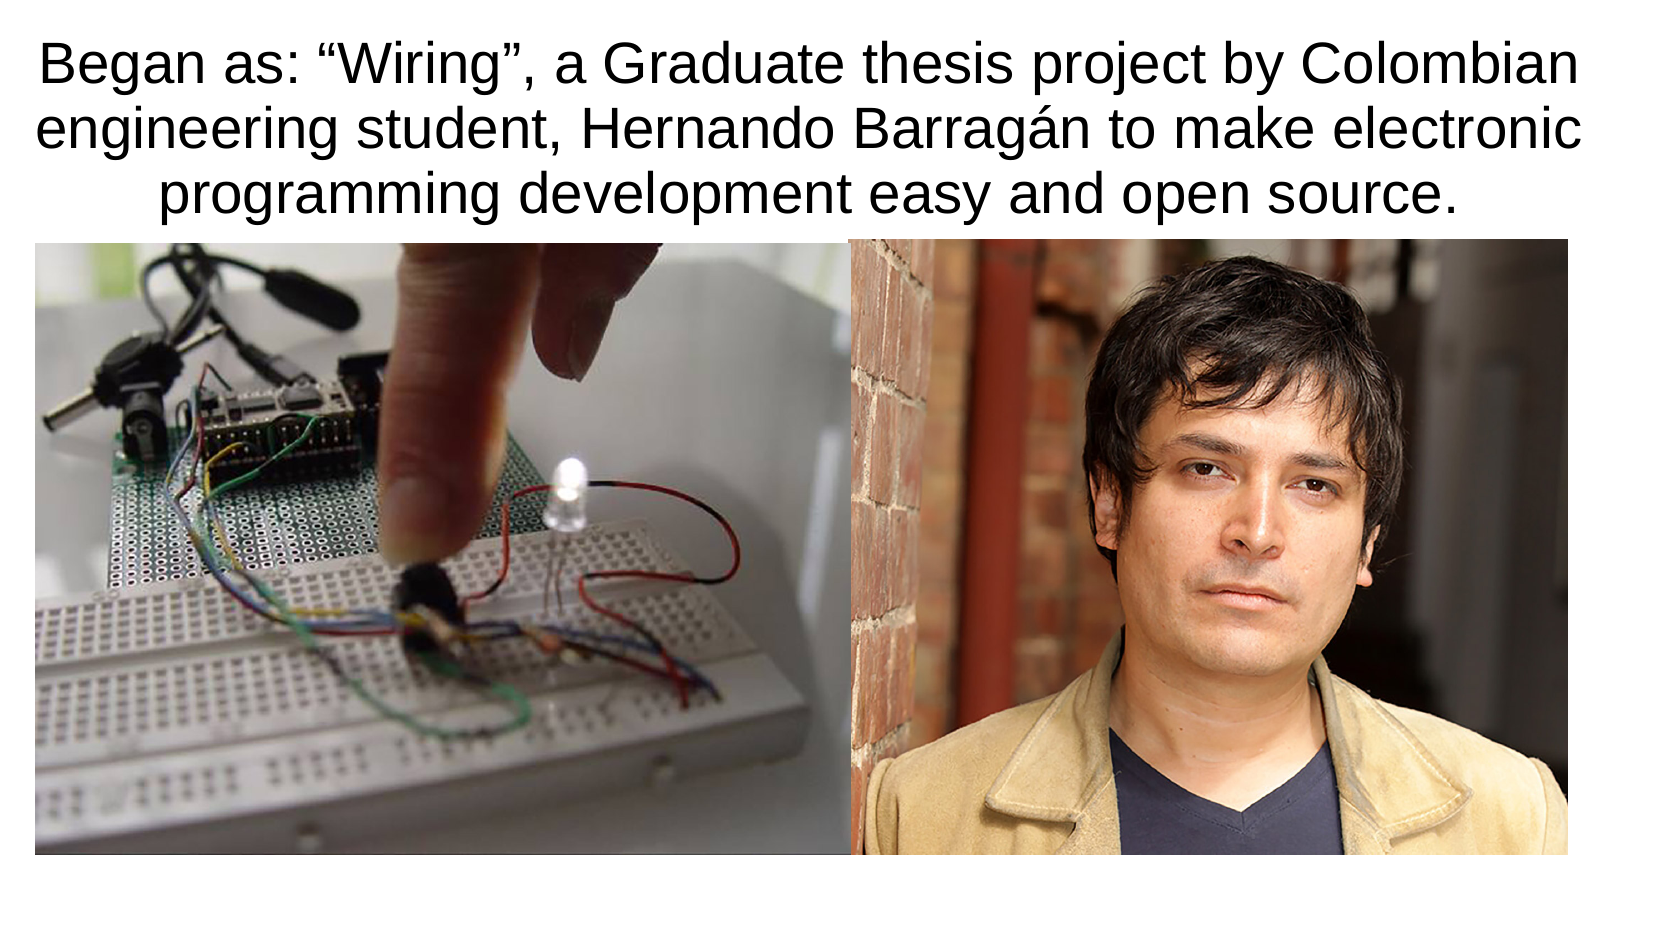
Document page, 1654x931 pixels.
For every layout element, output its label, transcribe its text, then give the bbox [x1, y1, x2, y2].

title Began as: “Wiring”, a Graduate thesis project by Colombian engineering student, Hernando Barragán to make electronic programming development easy and open source. [30, 30, 1591, 226]
picture [35, 239, 1568, 856]
